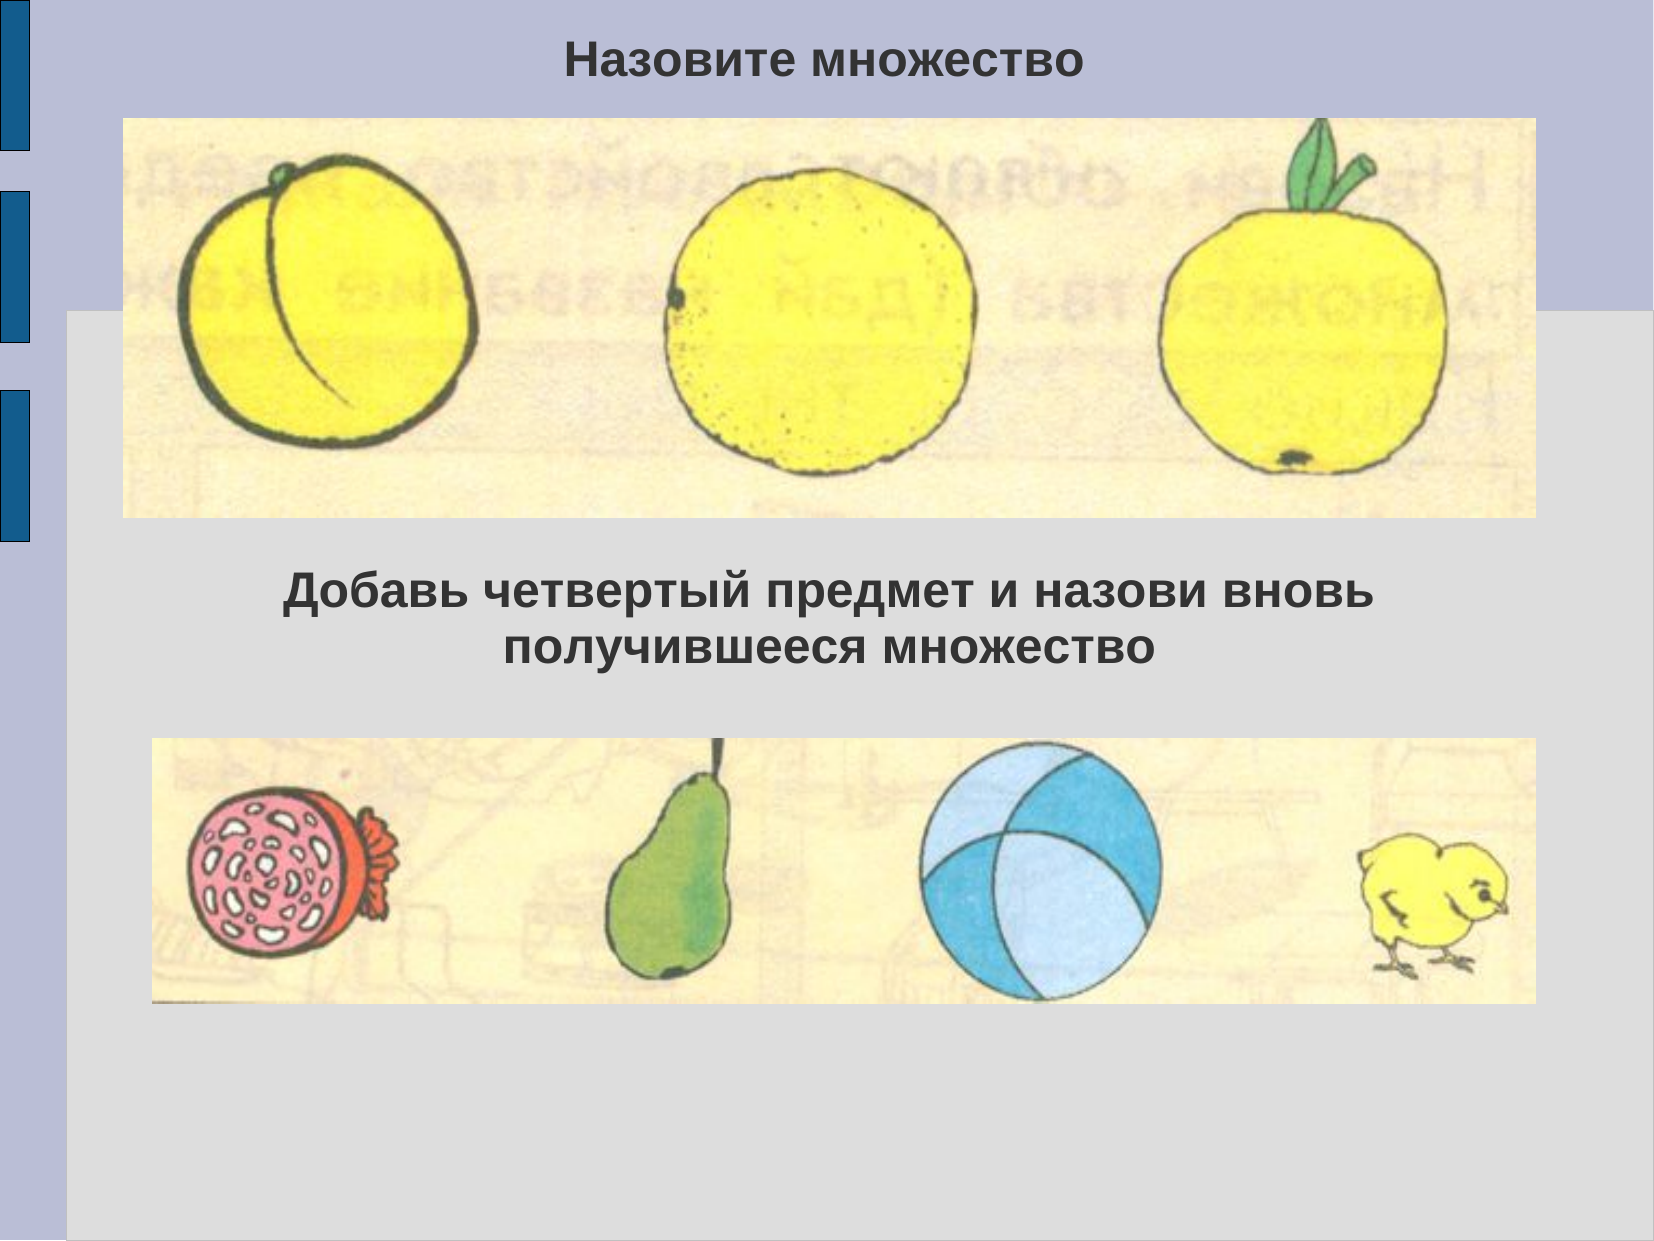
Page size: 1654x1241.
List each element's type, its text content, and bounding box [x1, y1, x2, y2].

picture [152, 738, 1536, 1004]
title Добавь четвертый предмет и назови вновь получившееся множество [123, 561, 1536, 676]
picture [123, 118, 1536, 518]
title Назовите множество [118, 0, 1531, 119]
